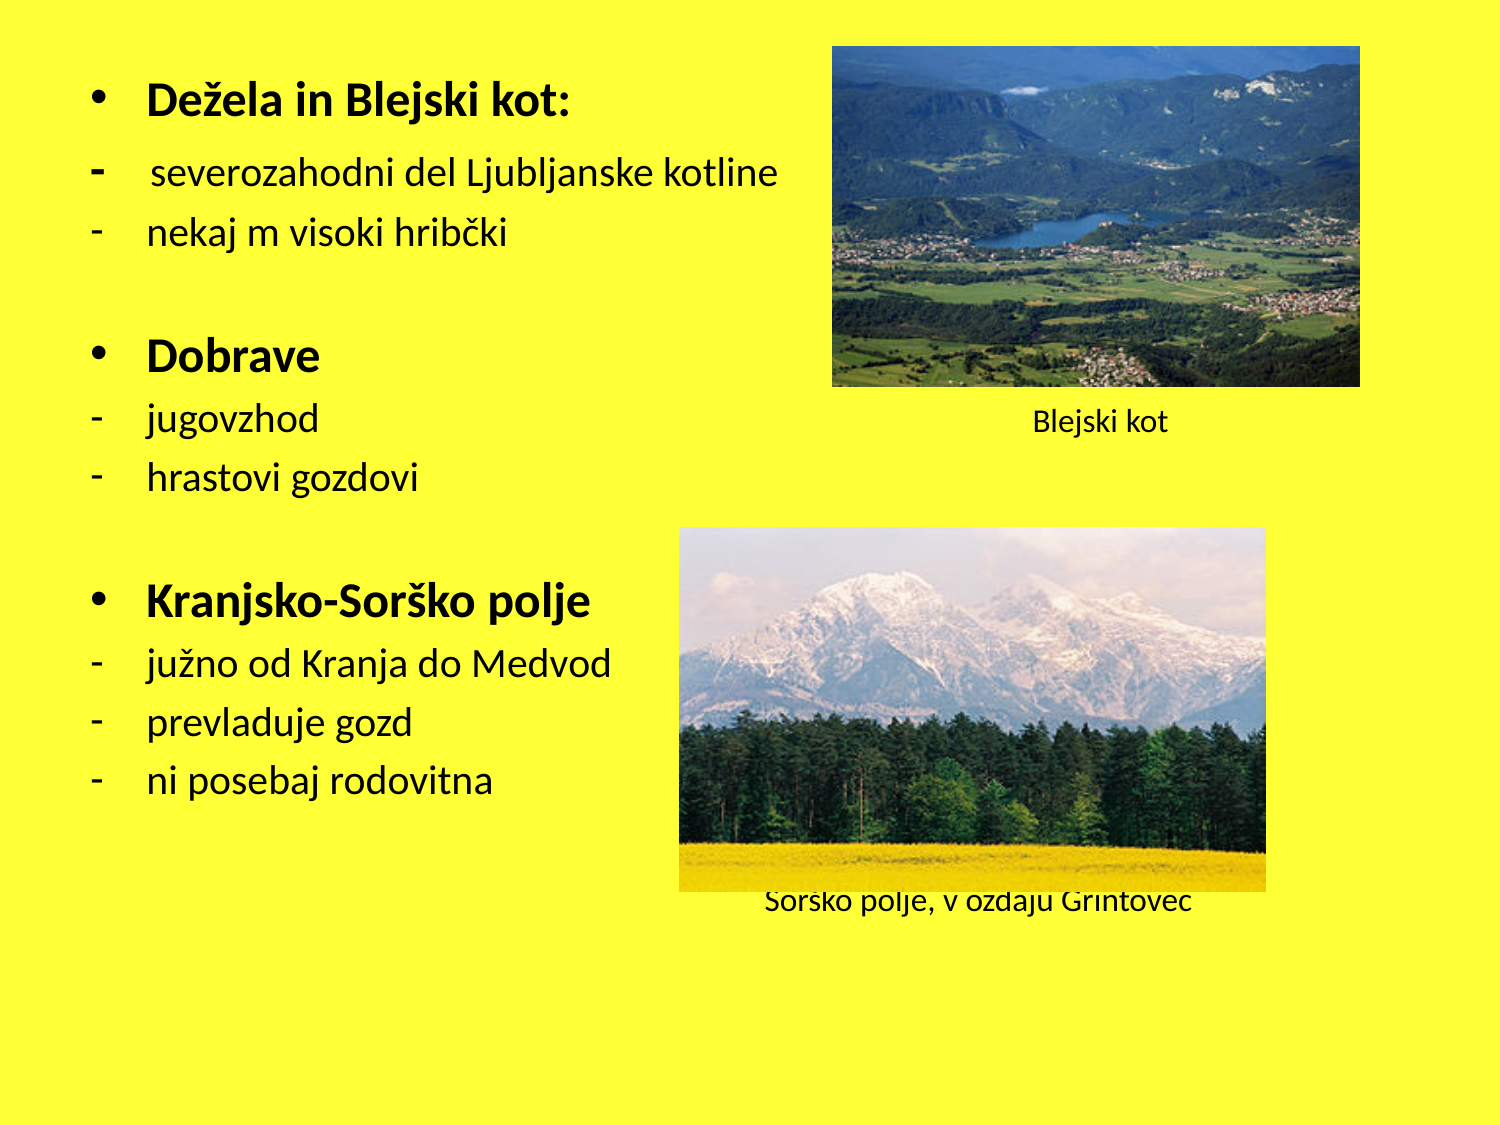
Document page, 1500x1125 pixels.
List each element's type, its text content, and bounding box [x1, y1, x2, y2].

picture [832, 46, 1360, 387]
list Dežela in Blejski kot: - severozahodni del Ljubljanske kotline nekaj m visoki hribčki Dobrave jugovzhod Blejski kot hrastovi gozdovi Kranjsko-Sorško polje južno od Kranja do Medvod prevladuje gozd ni posebaj rodovitna Sorško polje, v ozdaju Grintovec [75, 58, 1425, 1005]
picture [679, 527, 1266, 892]
